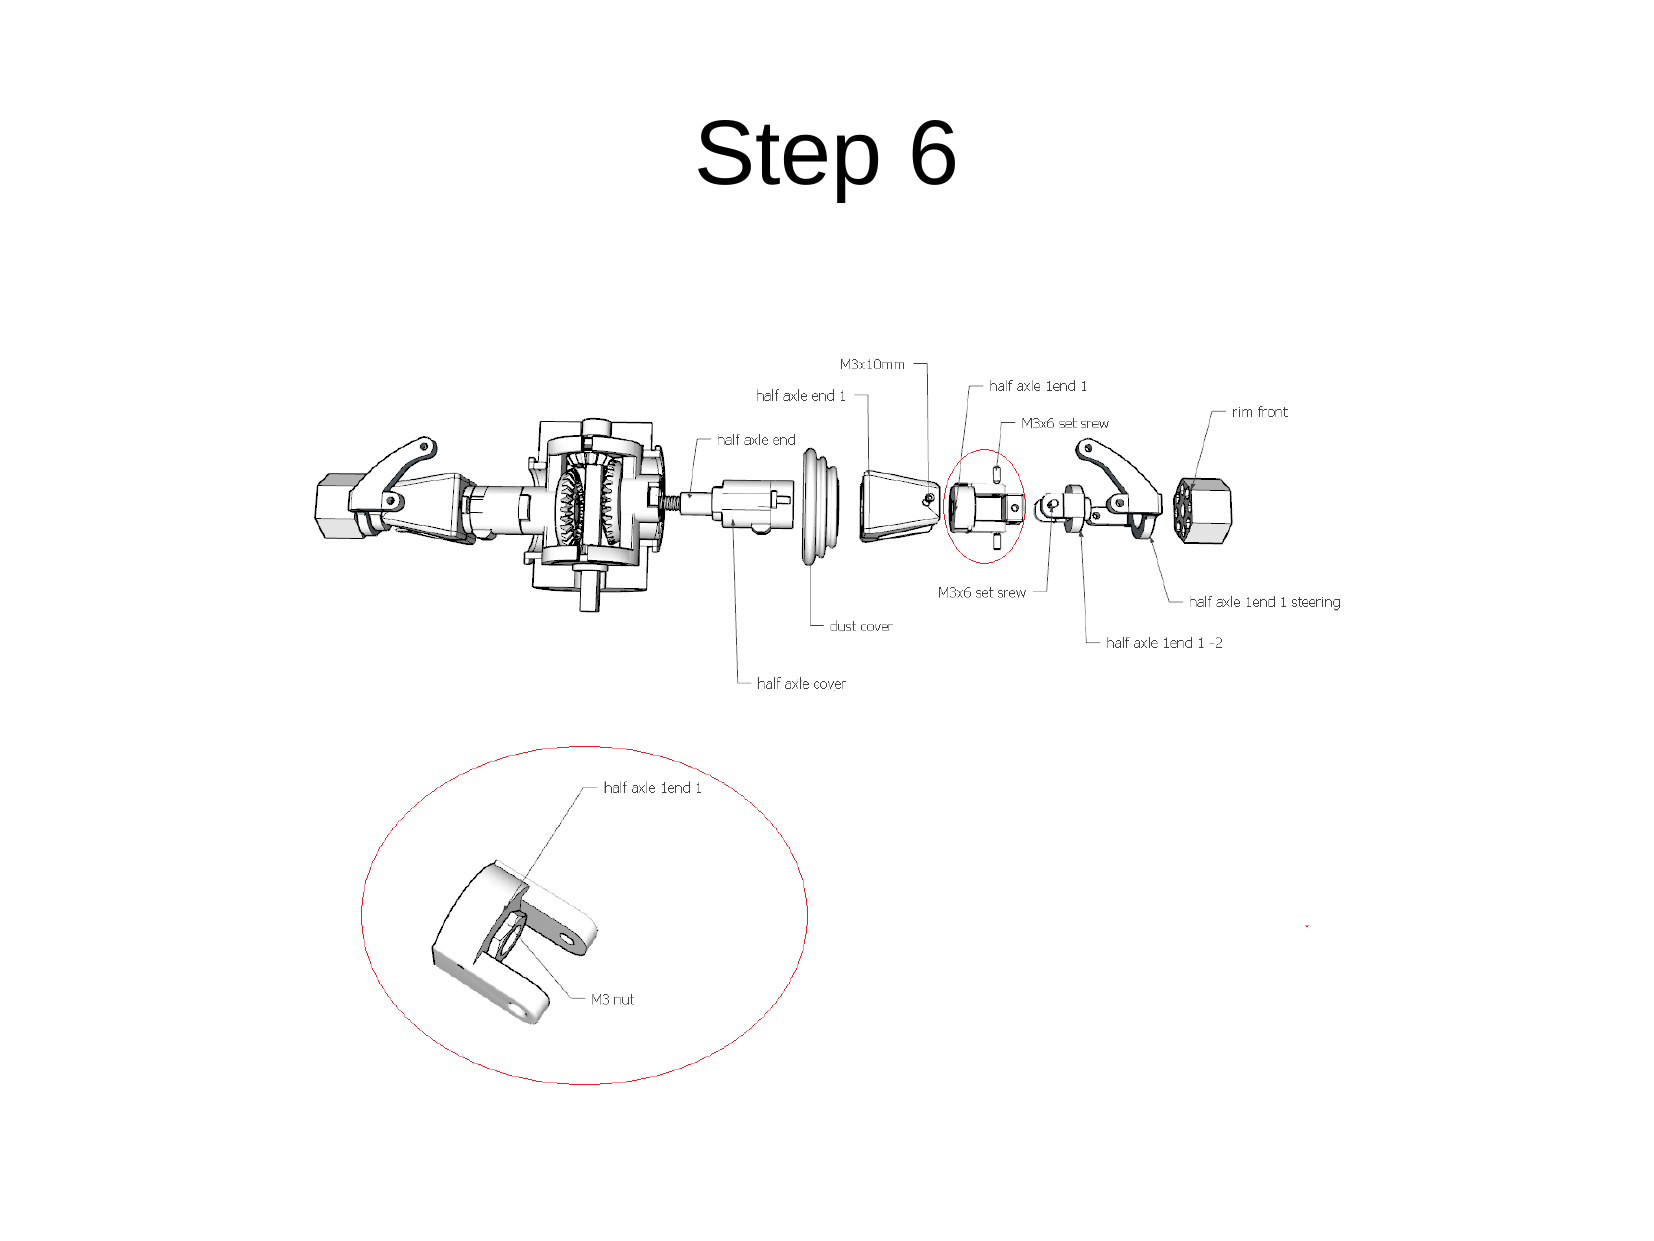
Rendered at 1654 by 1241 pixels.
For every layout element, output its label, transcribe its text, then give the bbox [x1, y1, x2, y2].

title Step 6 [82, 49, 1571, 257]
picture [273, 290, 1380, 1109]
